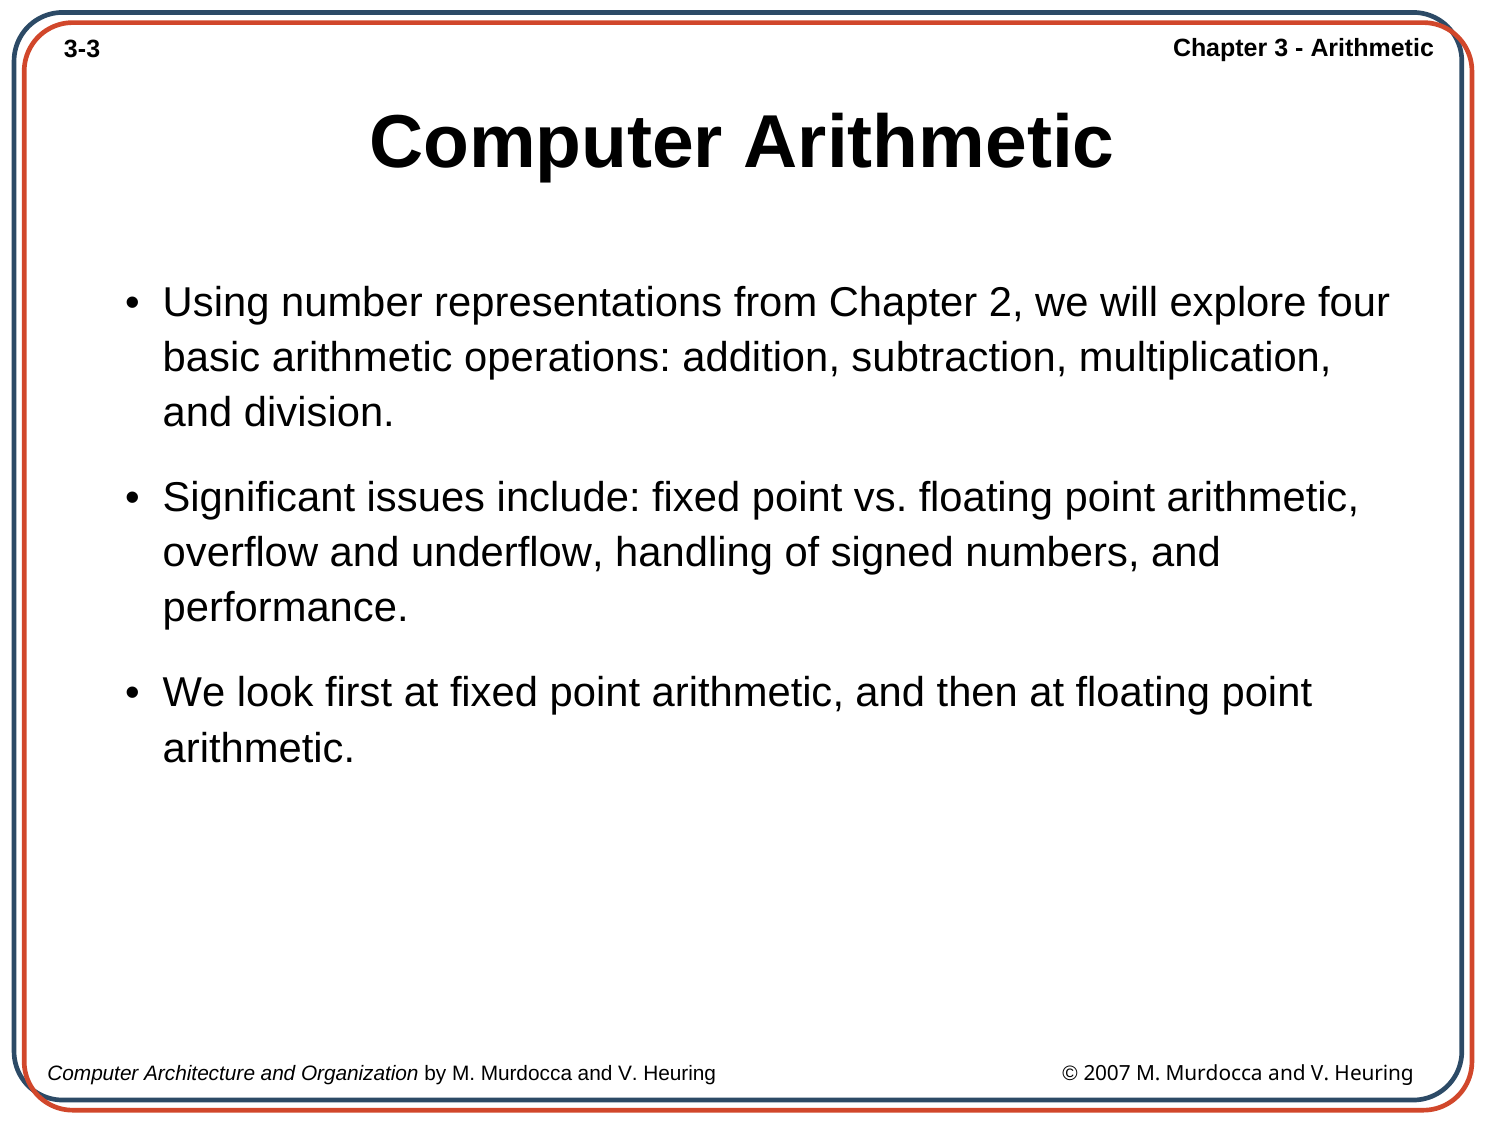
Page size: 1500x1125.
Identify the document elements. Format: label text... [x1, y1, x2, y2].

title Computer Arithmetic [37, 75, 1447, 213]
list • Using number representations from Chapter 2, we will explore four basic arithmetic operations: addition, subtraction, multiplication, and division. • Significant issues include: fixed point vs. floating point arithmetic, overflow and underflow, handling of signed numbers, and performance. • We look first at fixed point arithmetic, and then at floating point arithmetic. [90, 262, 1419, 1000]
